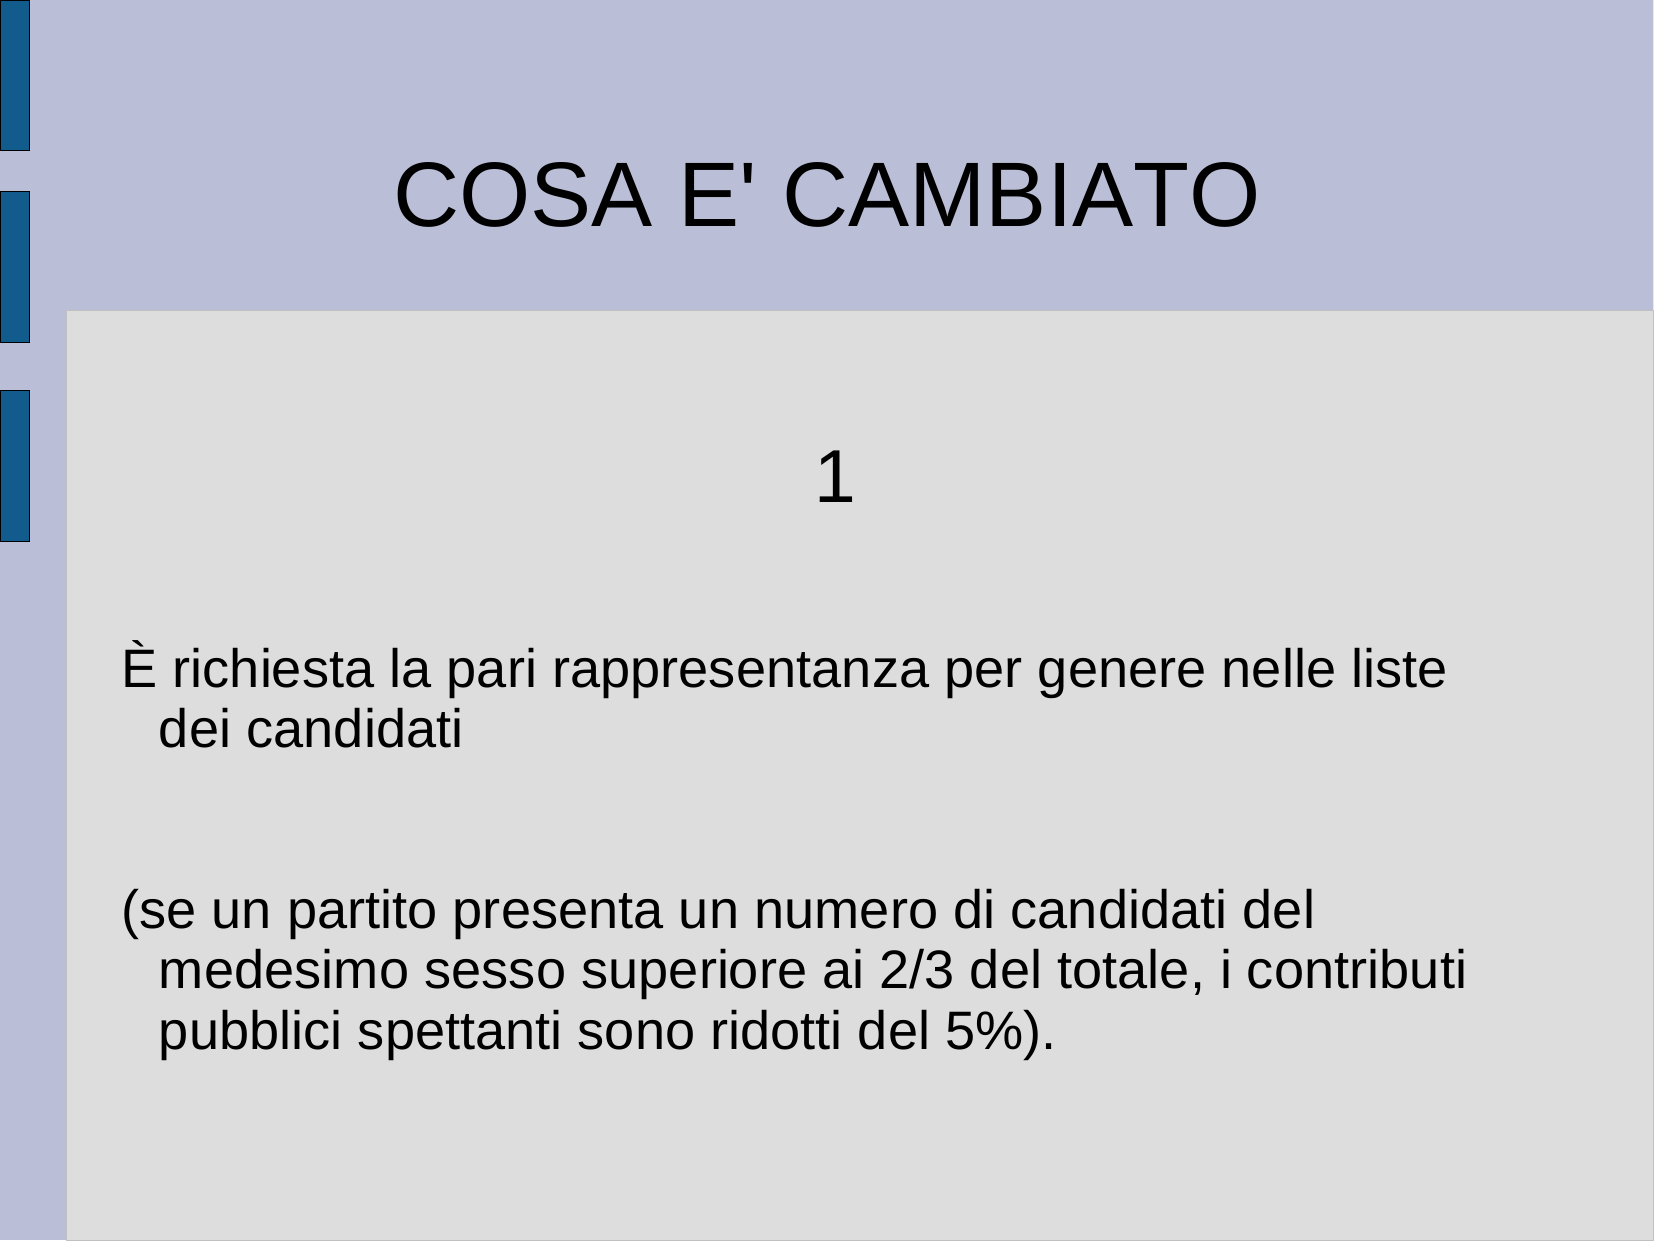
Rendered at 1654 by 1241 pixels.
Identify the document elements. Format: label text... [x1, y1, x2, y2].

list 1 È richiesta la pari rappresentanza per genere nelle liste dei candidati (se un partito presenta un numero di candidati del medesimo sesso superiore ai 2/3 del totale, i contributi pubblici spettanti sono ridotti del 5%). [121, 344, 1534, 1127]
title COSA E' CAMBIATO [121, 91, 1534, 299]
